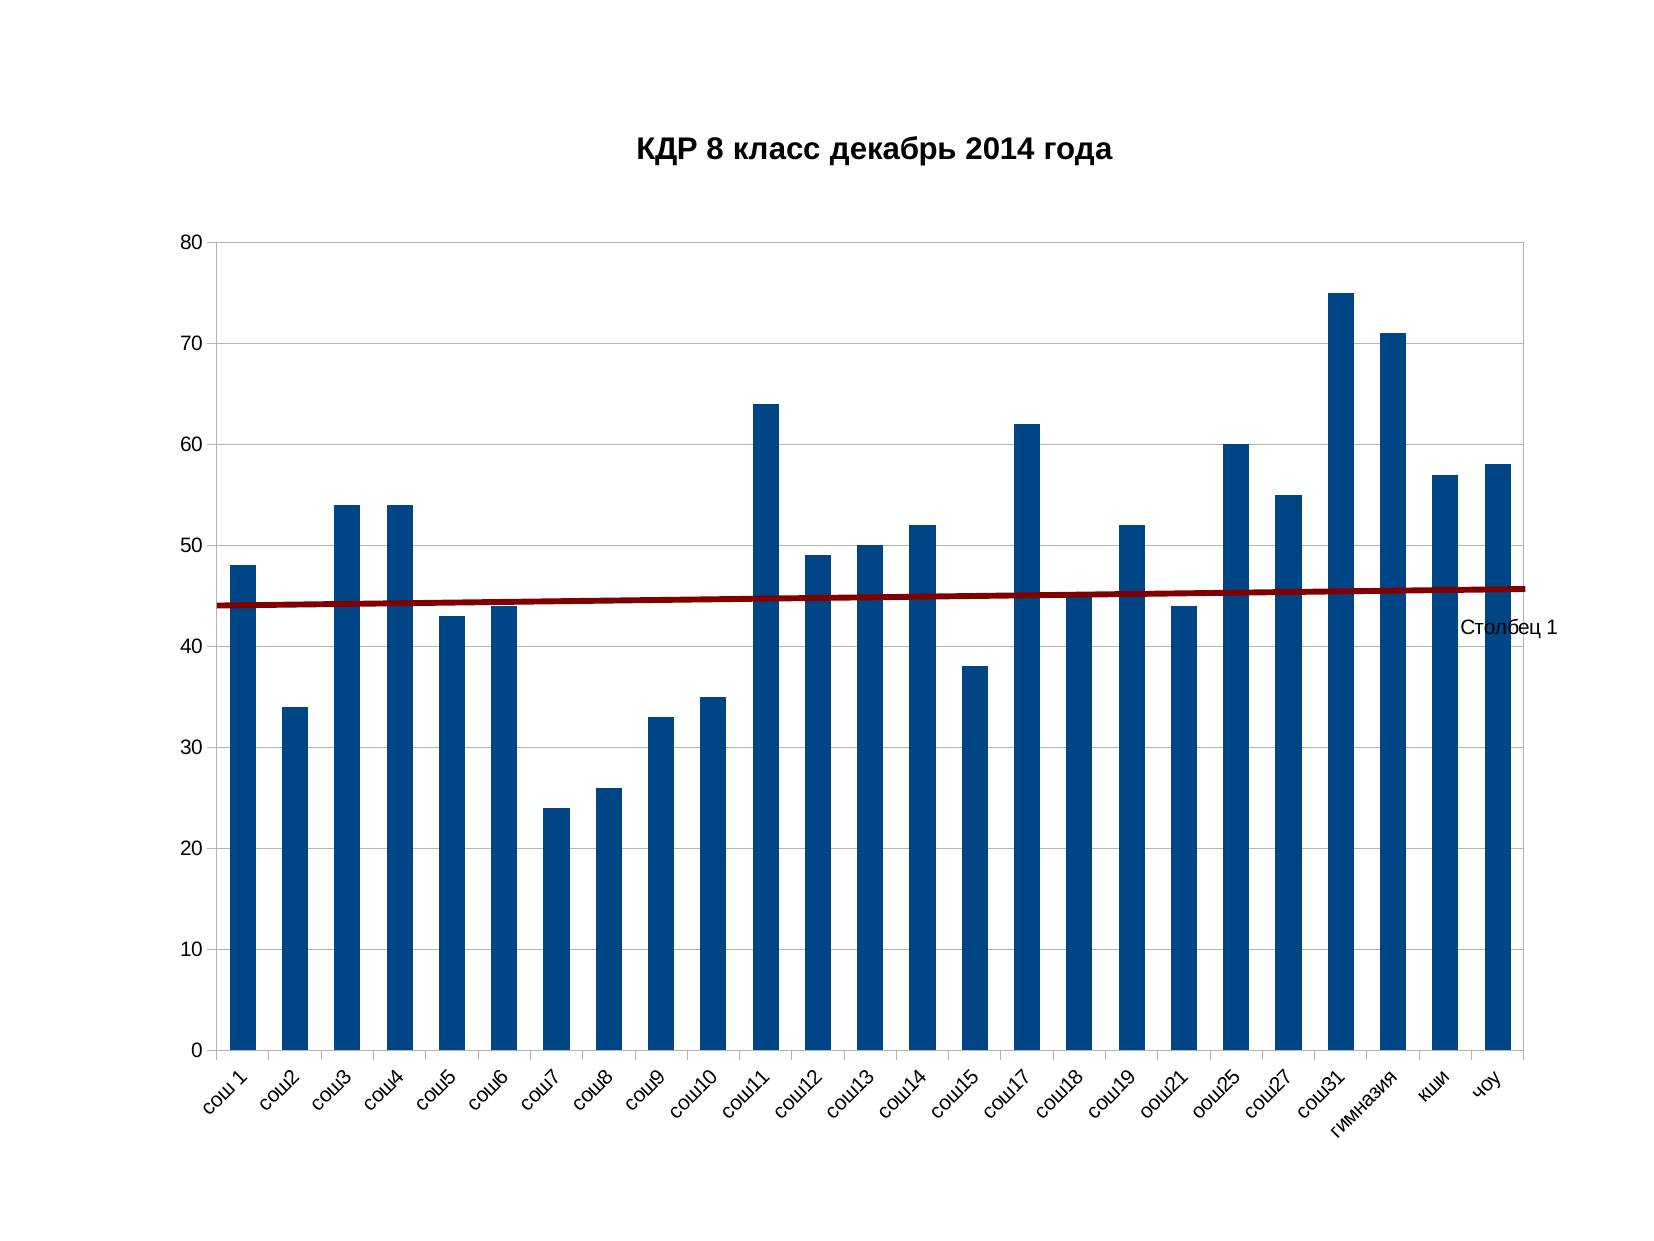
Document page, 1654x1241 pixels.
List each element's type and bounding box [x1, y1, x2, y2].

chart [172, 93, 1577, 1162]
